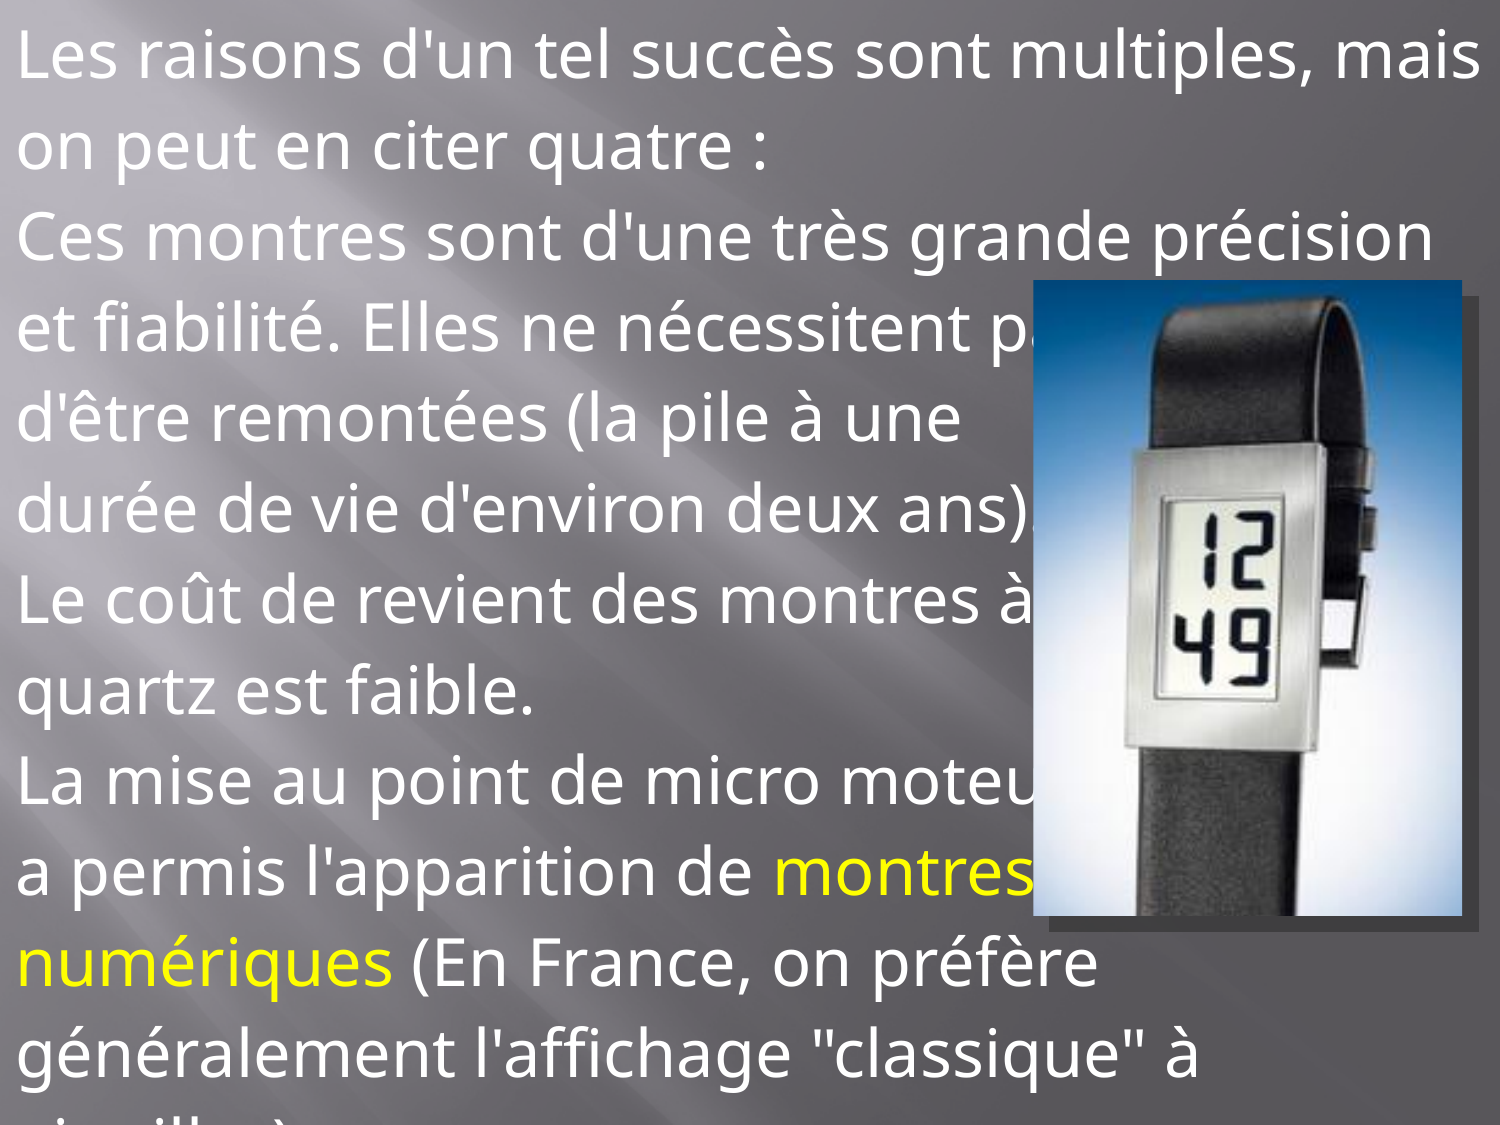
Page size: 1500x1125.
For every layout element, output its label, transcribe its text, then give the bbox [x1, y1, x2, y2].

text_box Les raisons d'un tel succès sont multiples, mais on peut en citer quatre : Ces montres sont d'une très grande précision et fiabilité. Elles ne nécessitent pas d'être remontées (la pile à une durée de vie d'environ deux ans). Le coût de revient des montres à quartz est faible. La mise au point de micro moteurs a permis l'apparition de montres numériques (En France, on préfère généralement l'affichage "classique" à aiguilles). [0, 0, 1500, 1125]
picture [1033, 280, 1463, 916]
